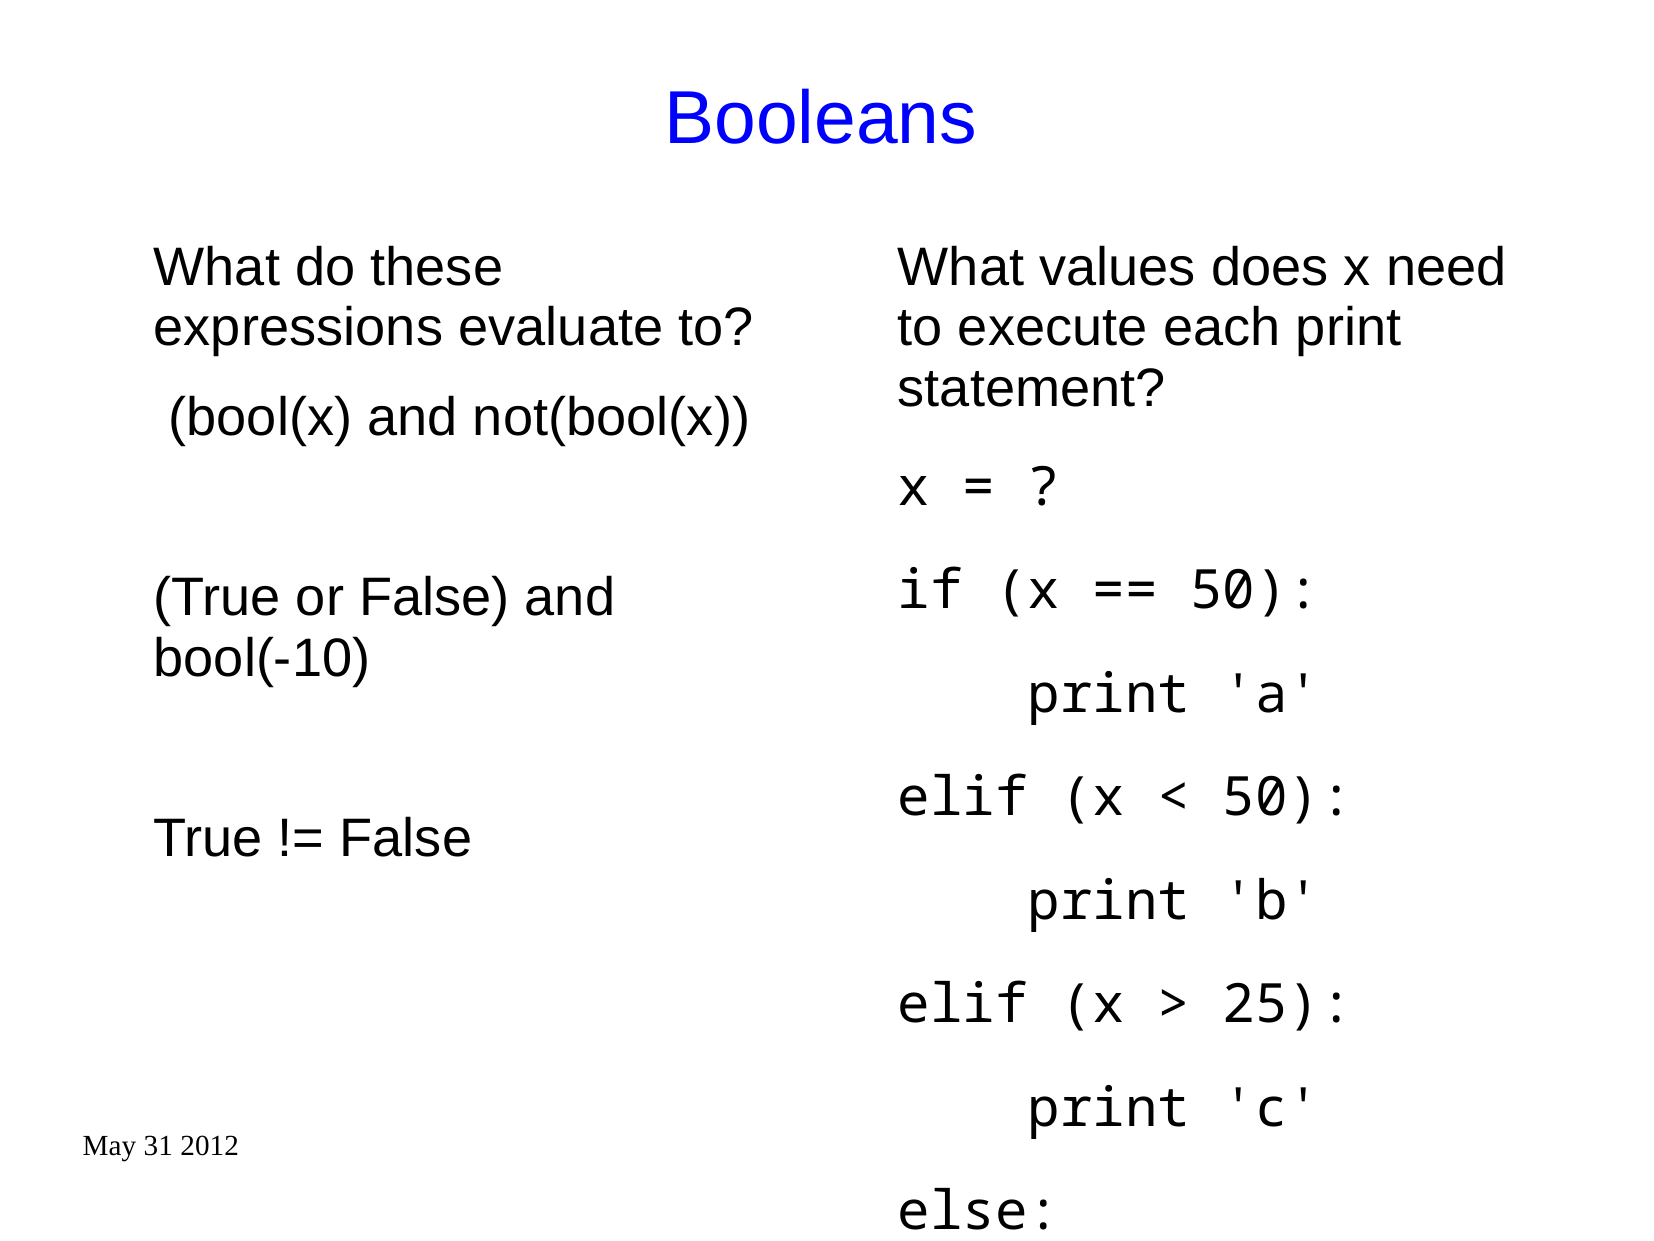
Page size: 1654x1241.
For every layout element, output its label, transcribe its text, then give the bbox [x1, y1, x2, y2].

title Booleans [76, 58, 1565, 178]
list What do these expressions evaluate to? (bool(x) and not(bool(x)) (True or False) and bool(-10) True != False [82, 236, 809, 1109]
list What values does x need to execute each print statement? x = ? if (x == 50): print 'a' elif (x < 50): print 'b' elif (x > 25): print 'c' else: print 'd' [826, 236, 1553, 1169]
